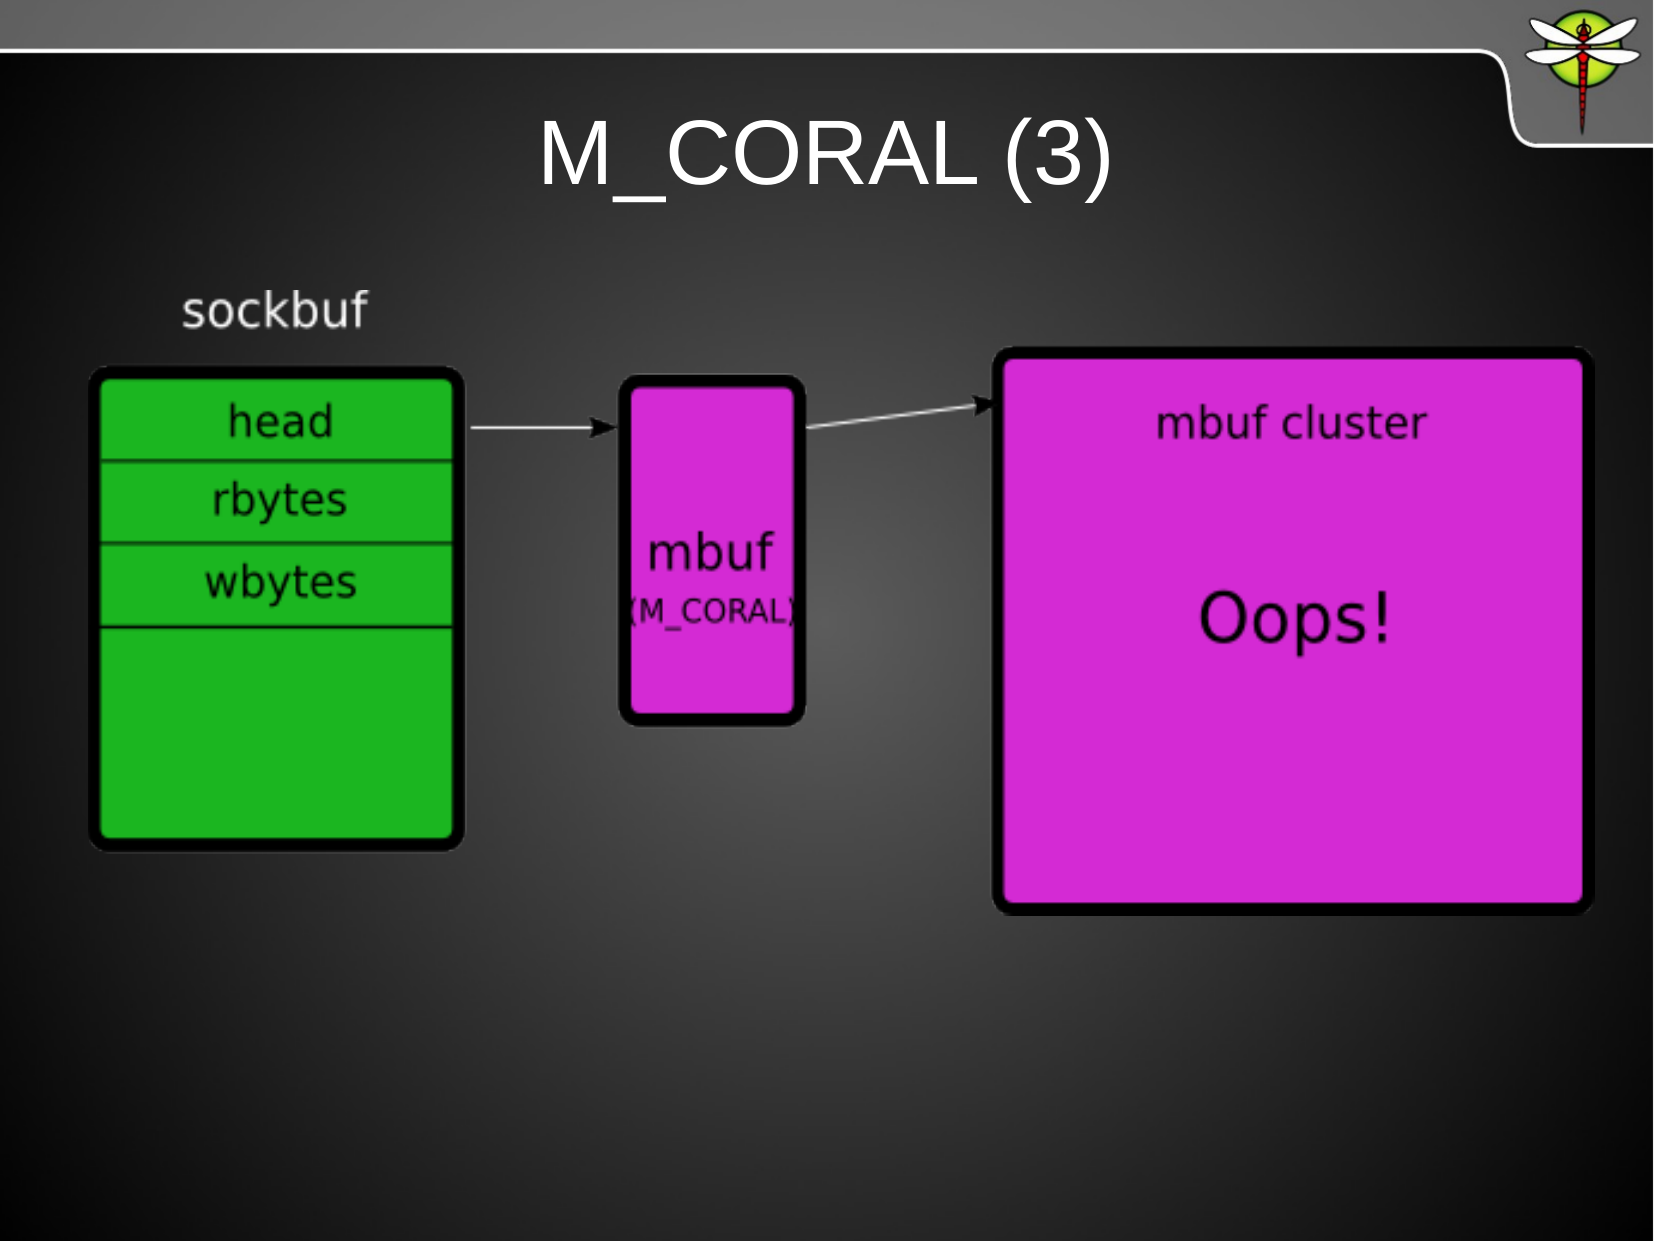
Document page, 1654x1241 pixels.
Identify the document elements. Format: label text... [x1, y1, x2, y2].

title M_CORAL (3) [82, 56, 1571, 250]
picture [0, 0, 1654, 1241]
